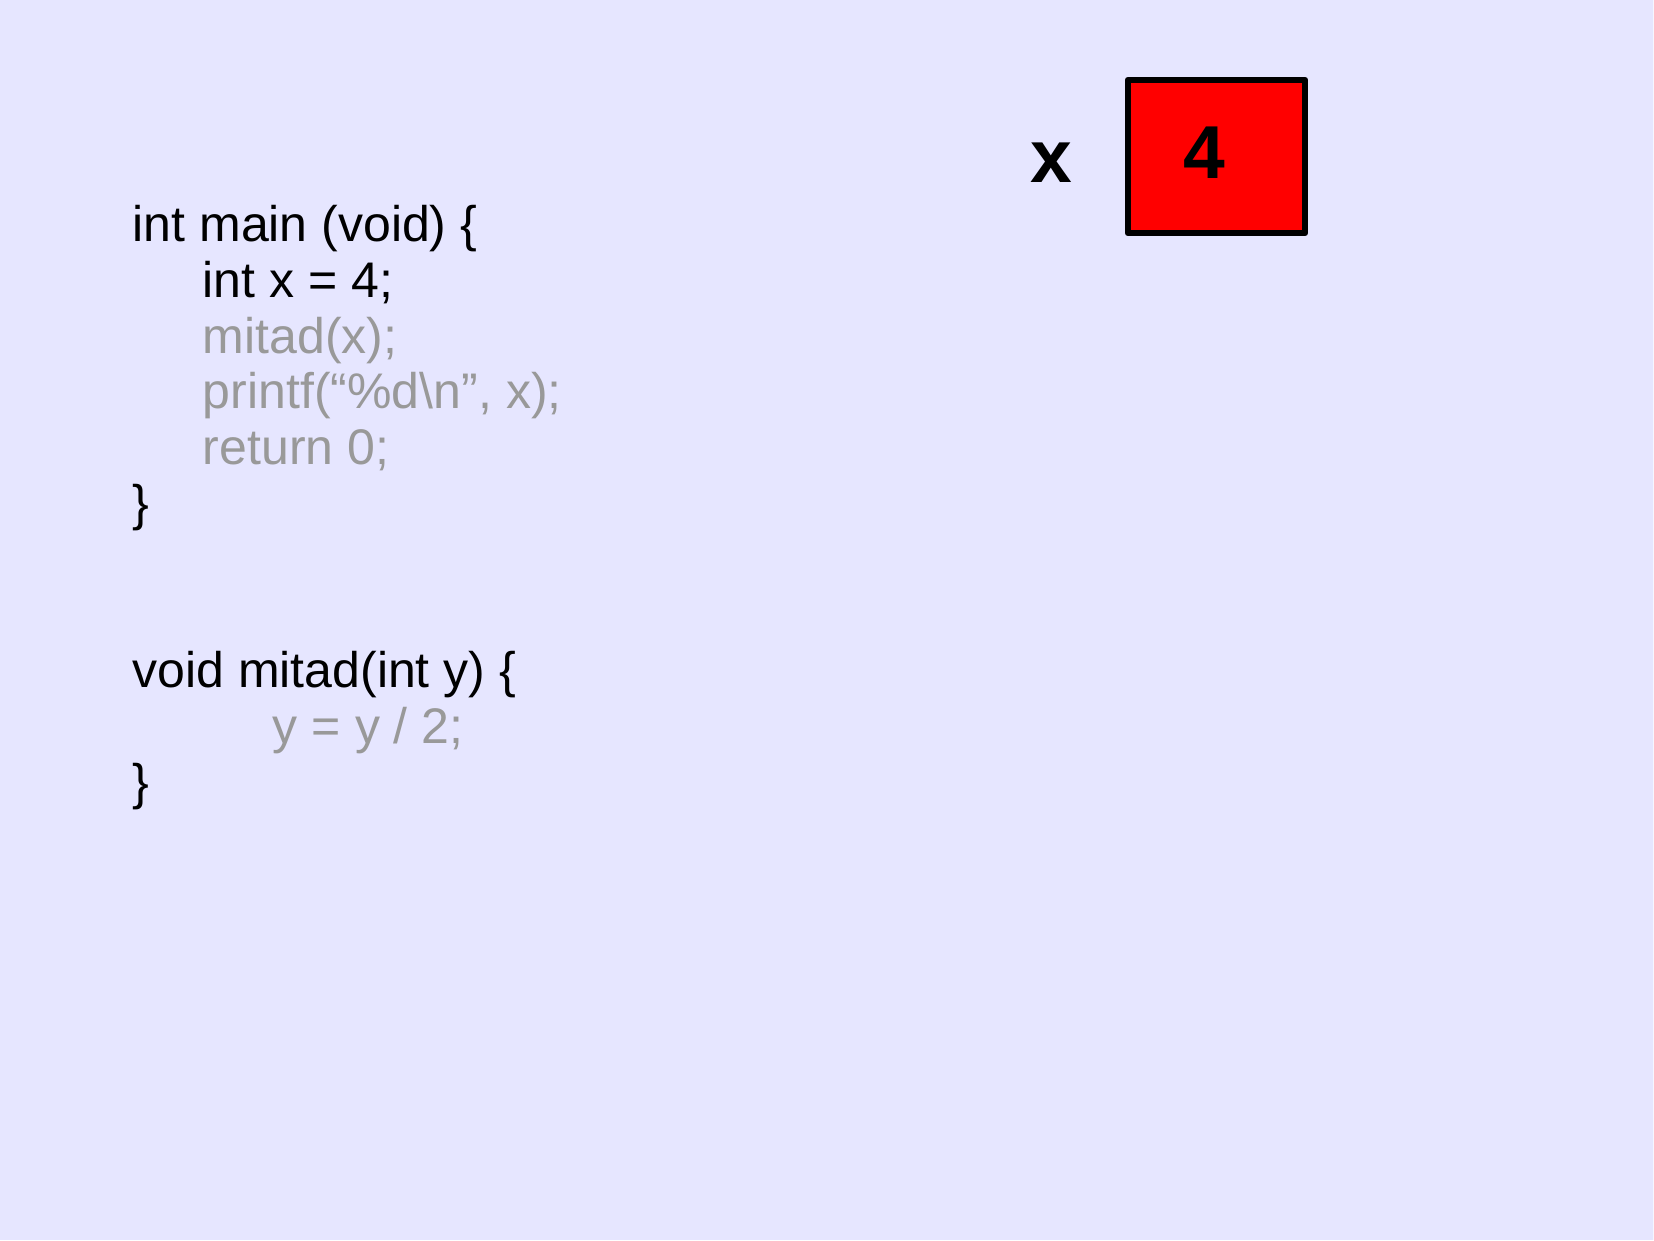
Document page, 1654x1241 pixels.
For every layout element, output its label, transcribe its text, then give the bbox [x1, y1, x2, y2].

text_box [1127, 79, 1306, 234]
text_box x [1015, 107, 1205, 206]
text_box 4 [1169, 103, 1264, 210]
text_box int main (void) { int x = 4; mitad(x); printf(“%d\n”, x); return 0; } void mitad(int y) { y = y / 2; } [118, 188, 768, 818]
